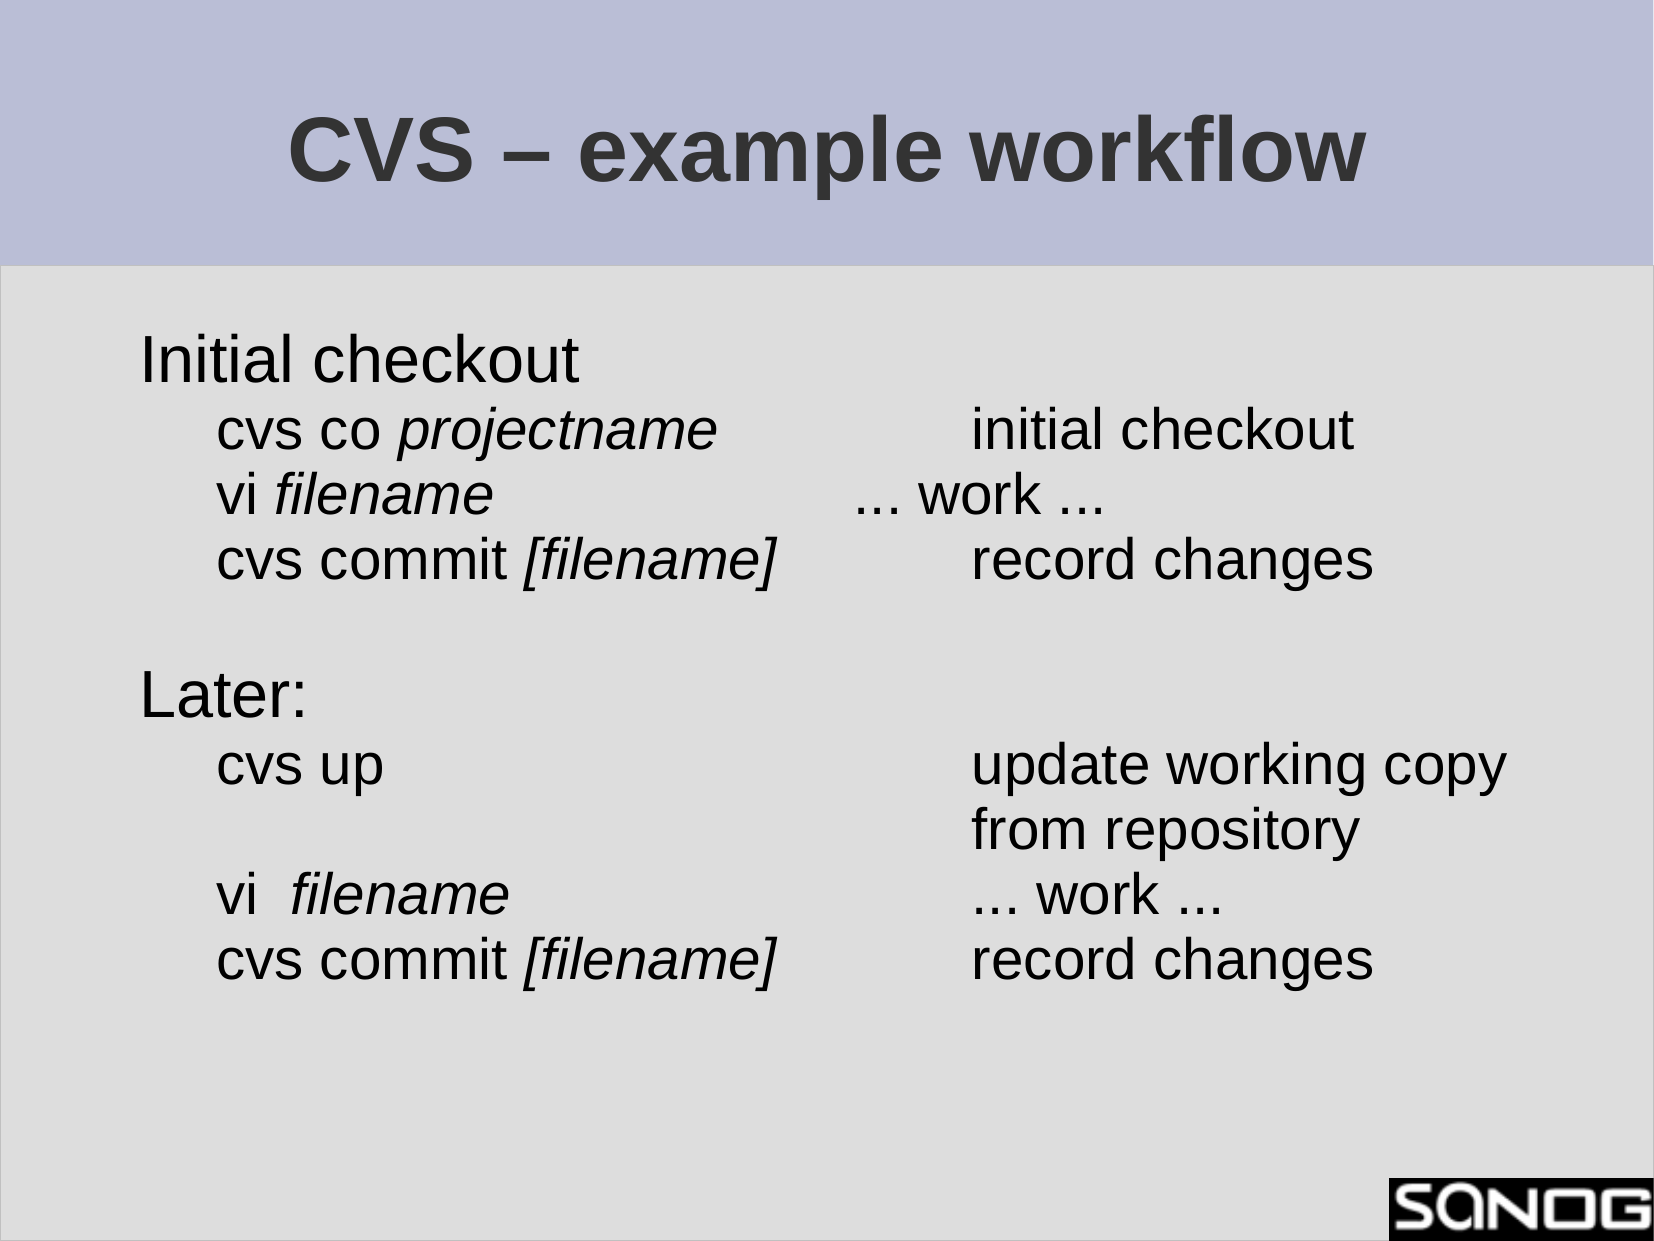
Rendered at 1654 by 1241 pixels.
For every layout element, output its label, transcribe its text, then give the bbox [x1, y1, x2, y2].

list Initial checkout cvs co projectname initial checkout vi filename ... work ... cvs commit [filename] record changes Later: cvs up update working copy from repository vi filename ... work ... cvs commit [filename] record changes [121, 322, 1561, 1133]
picture [1389, 1178, 1654, 1241]
title CVS – example workflow [121, 46, 1534, 254]
